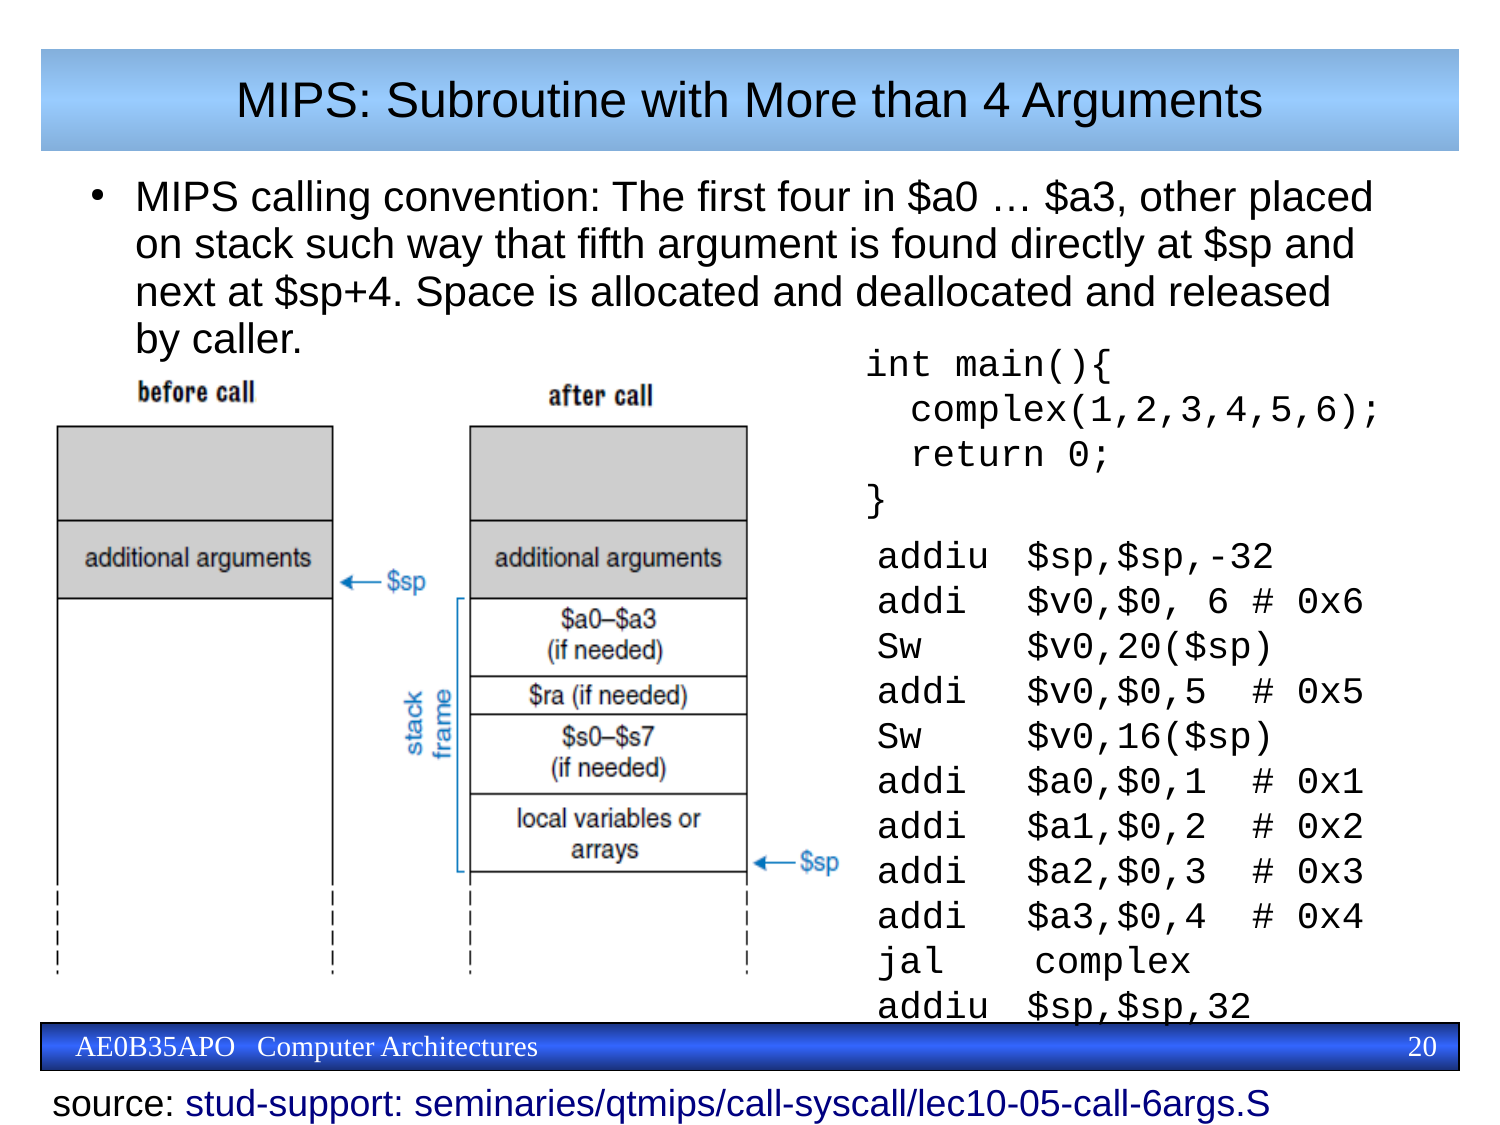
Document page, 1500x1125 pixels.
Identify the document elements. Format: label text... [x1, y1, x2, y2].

text_box int main(){ complex(1,2,3,4,5,6); return 0; } [850, 331, 1456, 527]
list MIPS calling convention: The first four in $a0 … $a3, other placed on stack such way that fifth argument is found directly at $sp and next at $sp+4. Space is allocated and deallocated and released by caller. [75, 172, 1400, 363]
title MIPS: Subroutine with More than 4 Arguments [41, 49, 1459, 151]
text_box source: stud-support: seminaries/qtmips/call-syscall/lec10-05-call-6args.S [37, 1074, 1438, 1125]
picture [41, 368, 844, 998]
text_box addiu $sp,$sp,-32 addi $v0,$0, 6 # 0x6 Sw $v0,20($sp) addi $v0,$0,5 # 0x5 Sw $v0,16($sp) addi $a0,$0,1 # 0x1 addi $a1,$0,2 # 0x2 addi $a2,$0,3 # 0x3 addi $a3,$0,4 # 0x4 jal complex addiu $sp,$sp,32 [862, 524, 1468, 1034]
